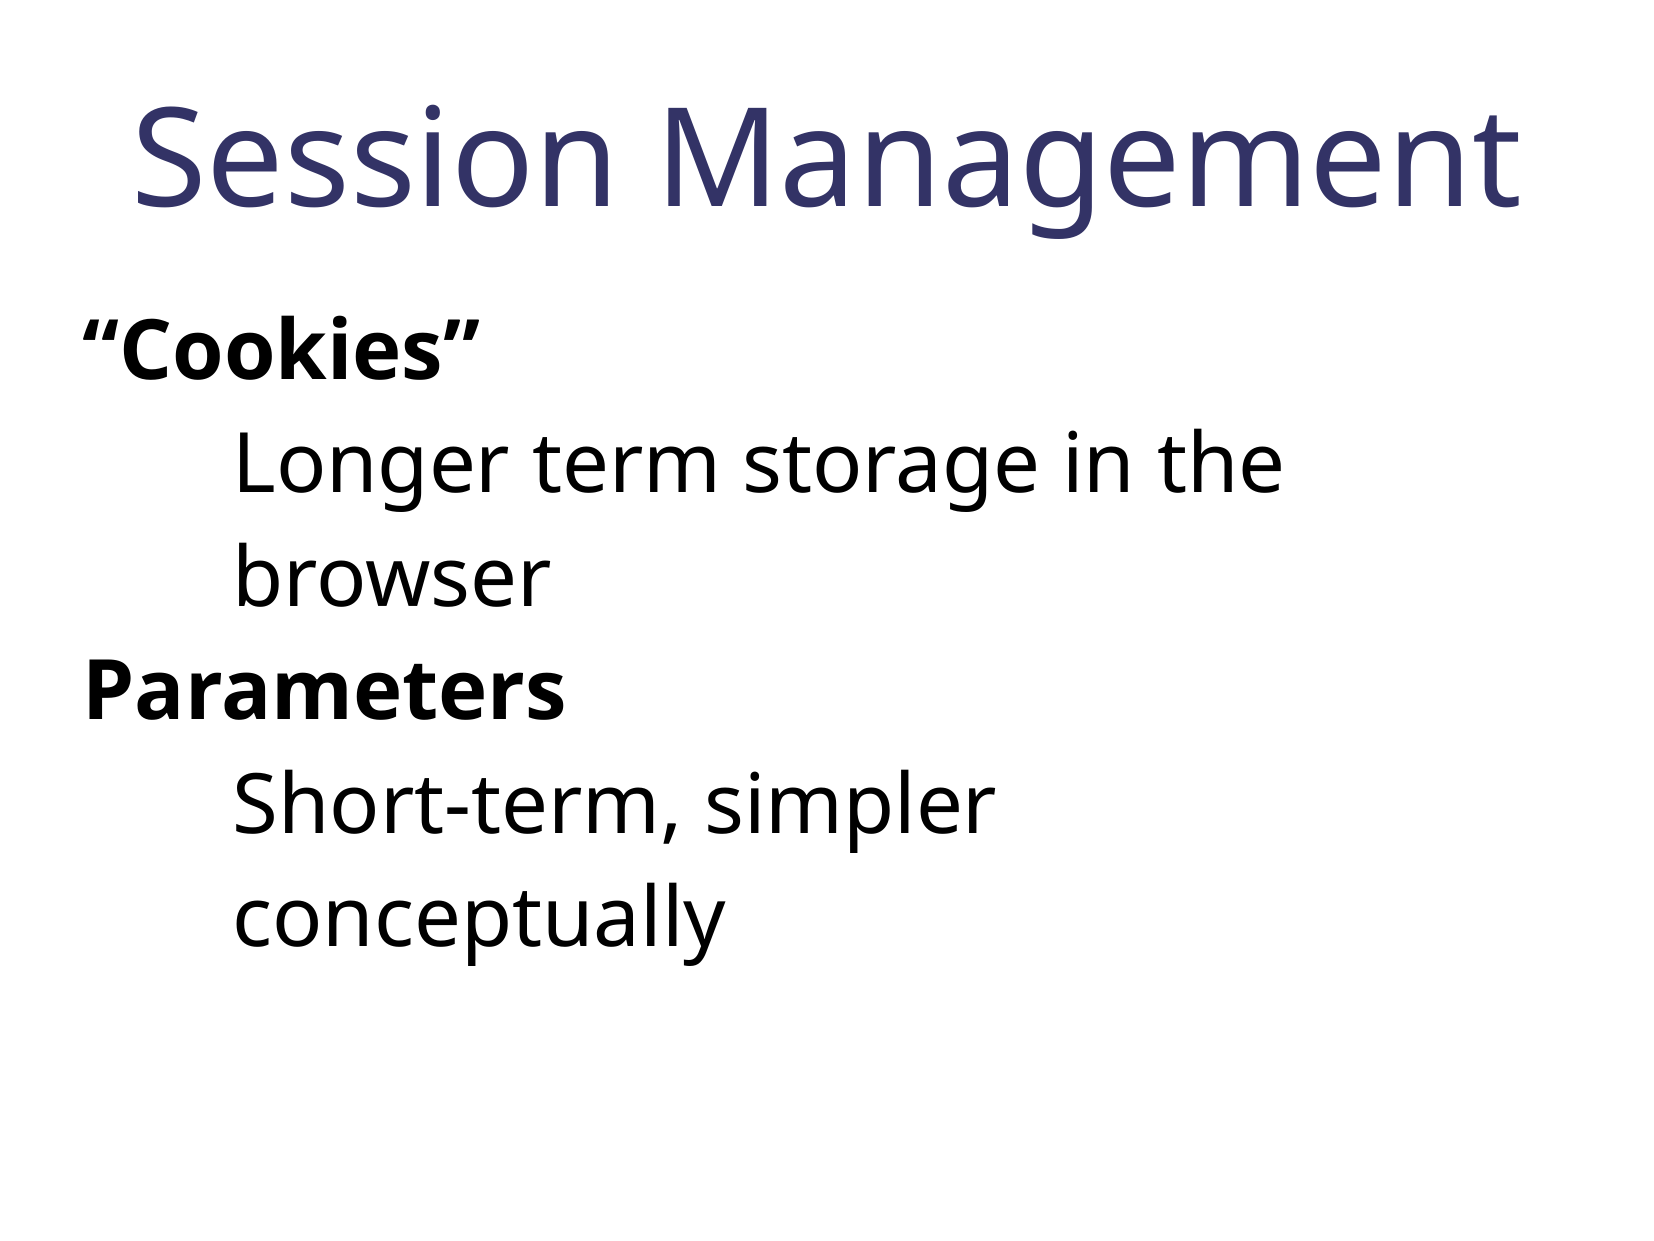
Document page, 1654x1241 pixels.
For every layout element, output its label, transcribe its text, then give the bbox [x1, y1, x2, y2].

title Session Management [82, 49, 1571, 257]
subtitle “Cookies” Longer term storage in the browser Parameters Short-term, simpler conceptually [82, 290, 1571, 1109]
